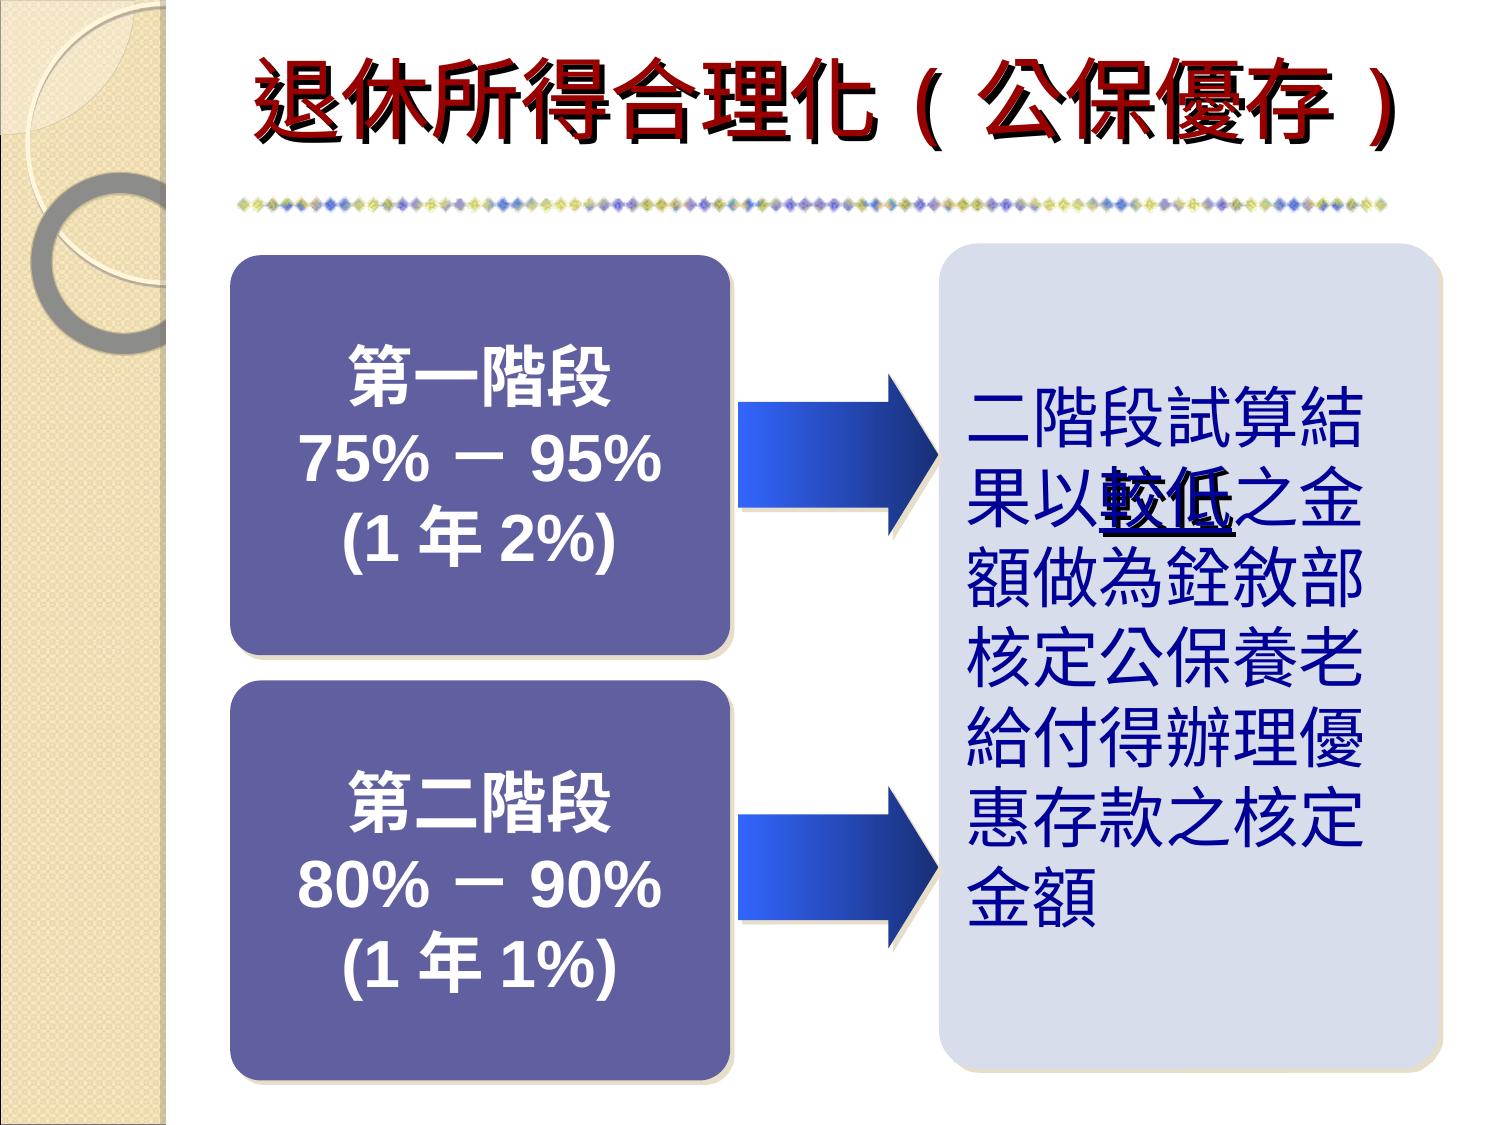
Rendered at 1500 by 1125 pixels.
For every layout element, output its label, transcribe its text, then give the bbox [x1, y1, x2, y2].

text_box [738, 785, 939, 949]
title 退休所得合理化(公保優存) [234, 16, 1426, 176]
text_box 二階段試算結果以較低之金額做為銓敘部核定公保養老給付得辦理優惠存款之核定金額 [938, 243, 1440, 1069]
text_box 第二階段 80%－90% (1年1%) [230, 680, 731, 1081]
text_box [738, 373, 939, 537]
picture [234, 195, 1407, 215]
text_box 第一階段 75%－95% (1年2%) [230, 255, 731, 656]
